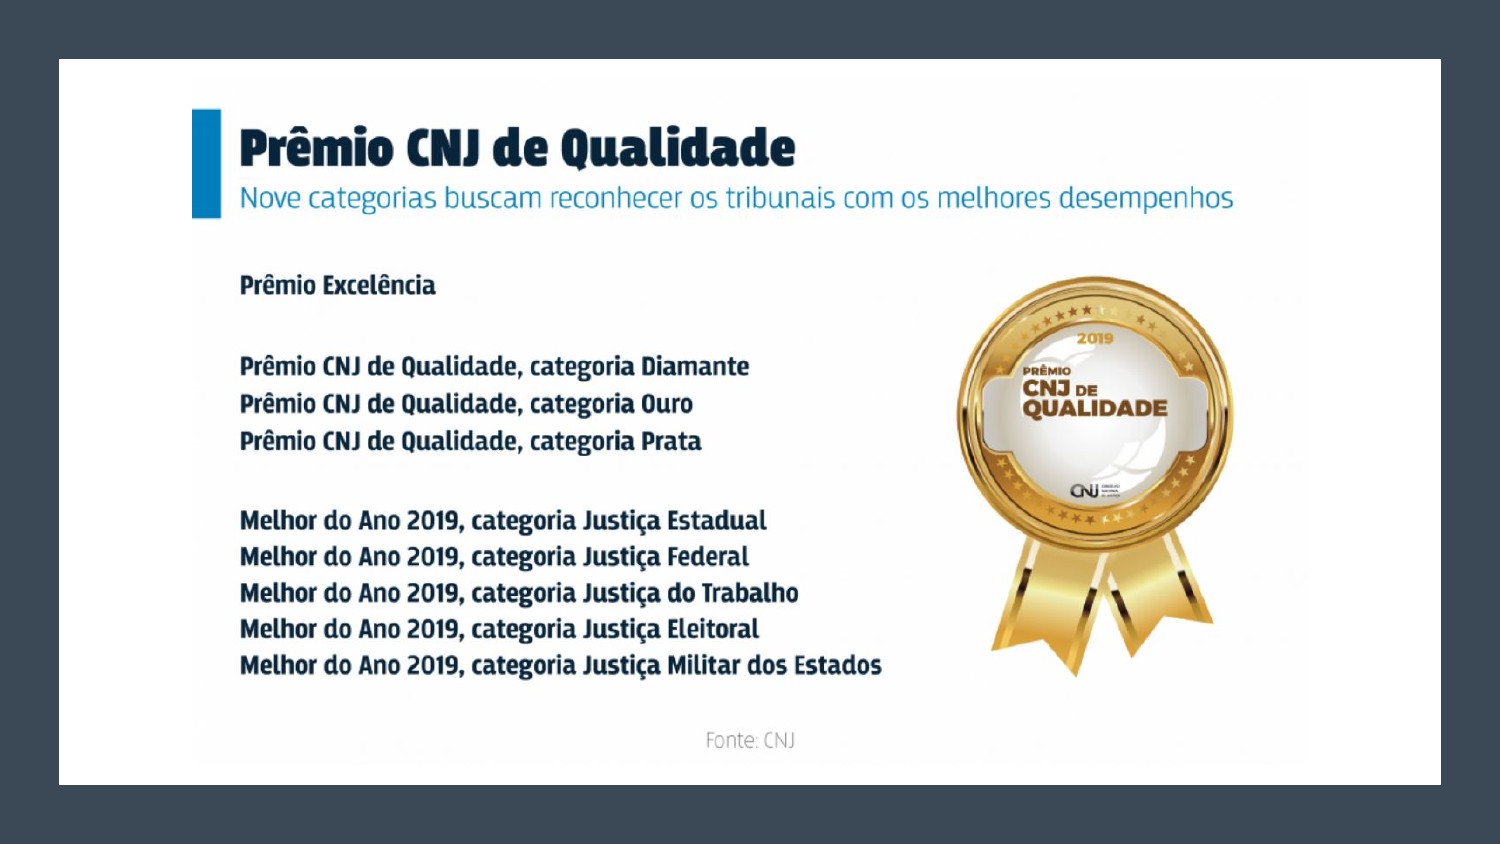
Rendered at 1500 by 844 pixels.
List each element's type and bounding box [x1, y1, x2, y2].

text_box [0, 0, 1500, 844]
picture [192, 79, 1308, 765]
